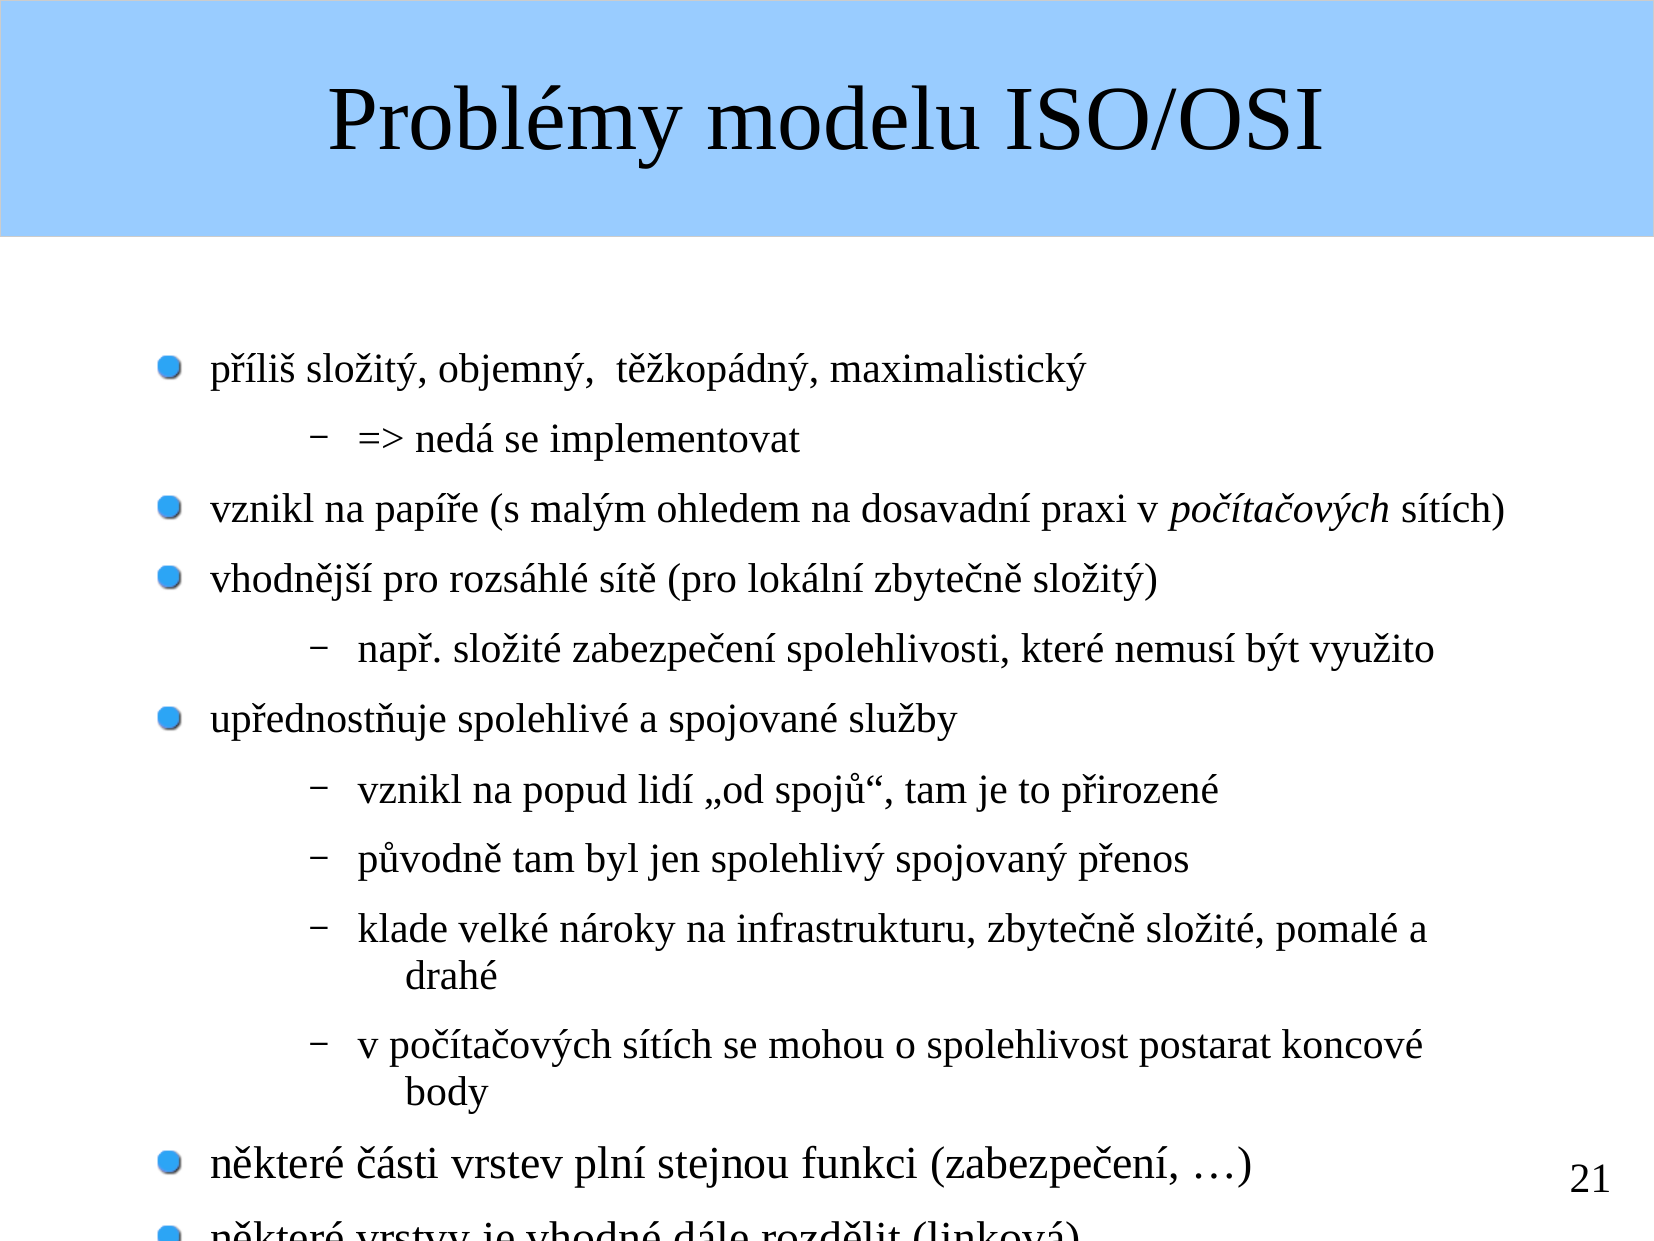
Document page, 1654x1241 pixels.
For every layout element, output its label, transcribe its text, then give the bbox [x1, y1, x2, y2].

picture [156, 1224, 184, 1241]
list příliš složitý, objemný, těžkopádný, maximalistický => nedá se implementovat vznikl na papíře (s malým ohledem na dosavadní praxi v počítačových sítích) vhodnější pro rozsáhlé sítě (pro lokální zbytečně složitý) např. složité zabezpečení spolehlivosti, které nemusí být využito upřednostňuje spolehlivé a spojované služby vznikl na popud lidí „od spojů“, tam je to přirozené původně tam byl jen spolehlivý spojovaný přenos klade velké nároky na infrastrukturu, zbytečně složité, pomalé a drahé v počítačových sítích se mohou o spolehlivost postarat koncové body některé části vrstev plní stejnou funkci (zabezpečení, …) některé vrstvy je vhodné dále rozdělit (linková) [121, 344, 1506, 1224]
title Problémy modelu ISO/OSI [0, 0, 1654, 237]
